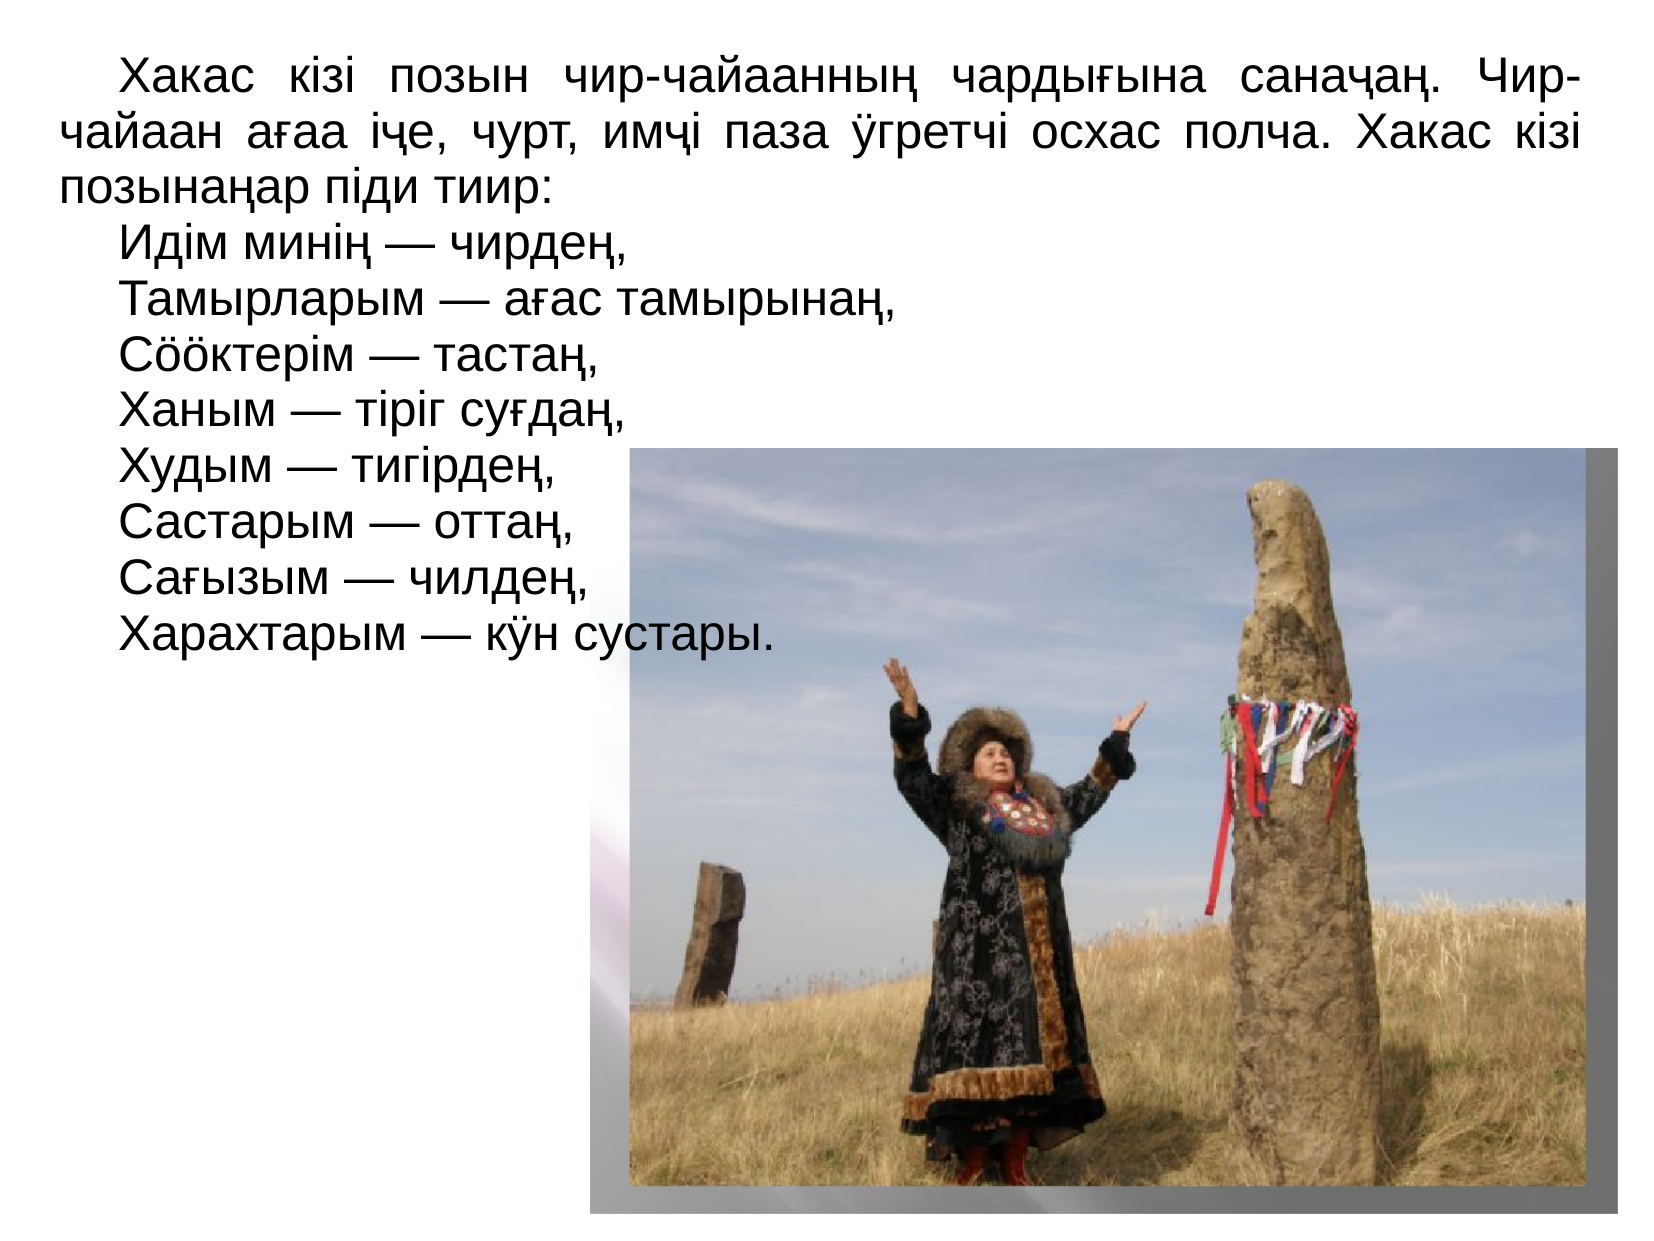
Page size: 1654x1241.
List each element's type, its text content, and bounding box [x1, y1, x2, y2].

picture [590, 448, 1619, 1215]
list Хакас кізі позын чир-чайаанның чардығына санаҷаң. Чир-чайаан ағаа іҷе, чурт, имҷі паза ӱгретчі осхас полча. Хакас кізі позынаңар піди тиир: Идім минің — чирдең, Тамырларым — ағас тамырынаң, Сӧӧктерім — тастаң, Ханым — тіріг суғдаң, Худым — тигірдең, Састарым — оттаң, Сағызым — чилдең, Харахтарым — кӱн сустары. [59, 47, 1583, 866]
